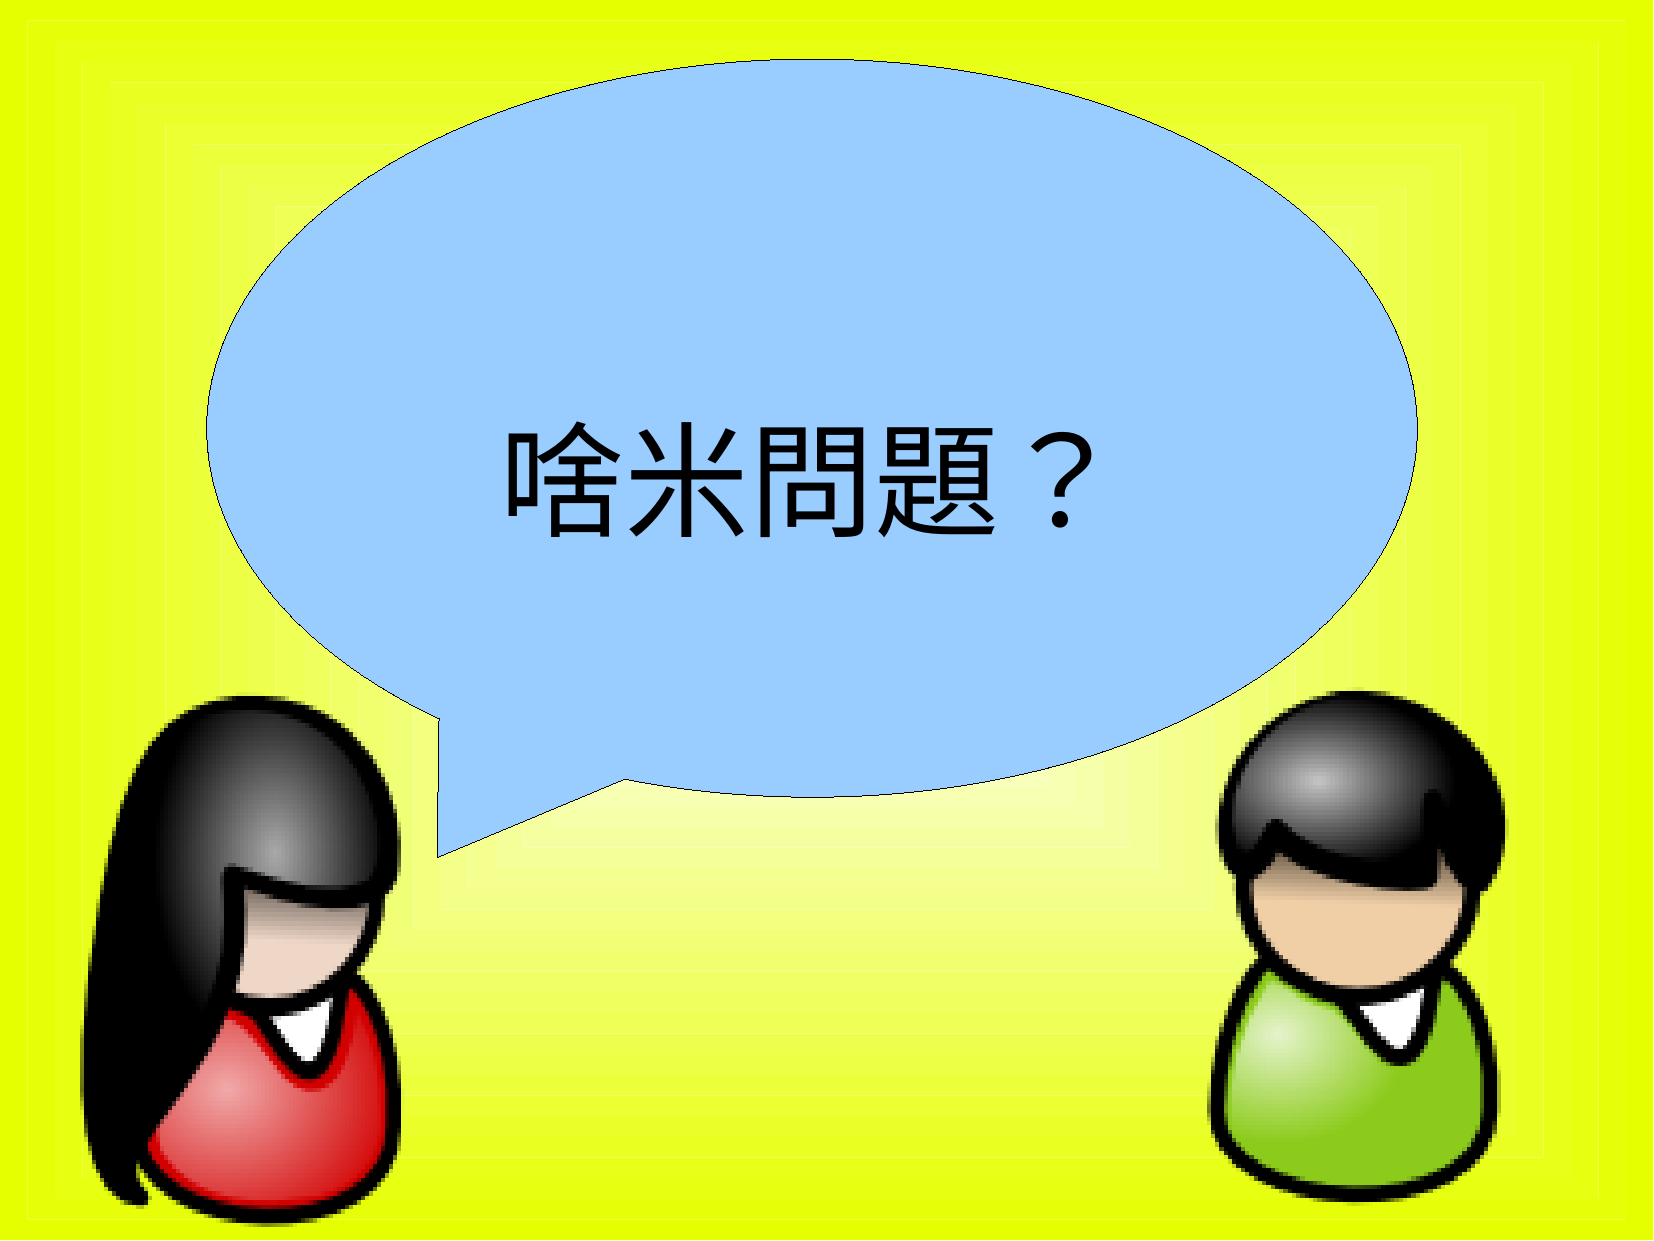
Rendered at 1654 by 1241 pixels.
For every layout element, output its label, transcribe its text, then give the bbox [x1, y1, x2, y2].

picture [1092, 679, 1625, 1211]
text_box 啥米問題？ [206, 59, 1418, 858]
picture [0, 679, 502, 1241]
